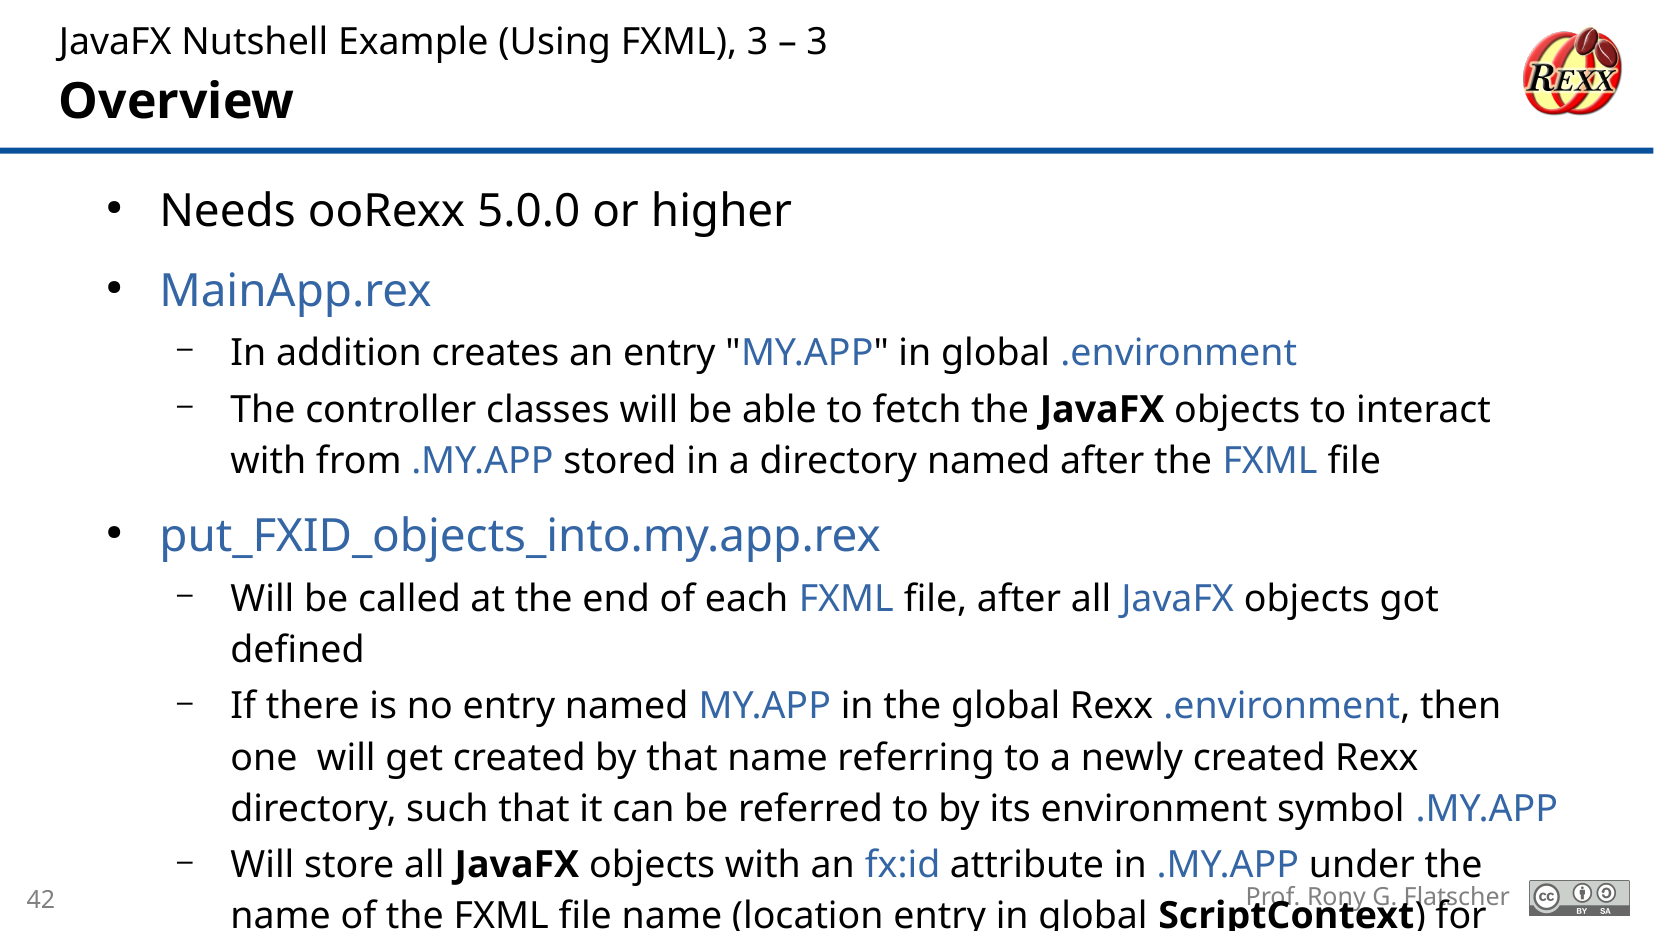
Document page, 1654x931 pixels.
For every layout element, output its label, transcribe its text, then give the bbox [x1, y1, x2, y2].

title JavaFX Nutshell Example (Using FXML), 3 – 3 Overview [0, 0, 1625, 148]
list Needs ooRexx 5.0.0 or higher MainApp.rex In addition creates an entry "MY.APP" in global .environment The controller classes will be able to fetch the JavaFX objects to interact with from .MY.APP stored in a directory named after the FXML file put_FXID_objects_into.my.app.rex Will be called at the end of each FXML file, after all JavaFX objects got defined If there is no entry named MY.APP in the global Rexx .environment, then one will get created by that name referring to a newly created Rexx directory, such that it can be referred to by its environment symbol .MY.APP Will store all JavaFX objects with an fx:id attribute in .MY.APP under the name of the FXML file name (location entry in global ScriptContext) for later retrieval [88, 177, 1577, 857]
